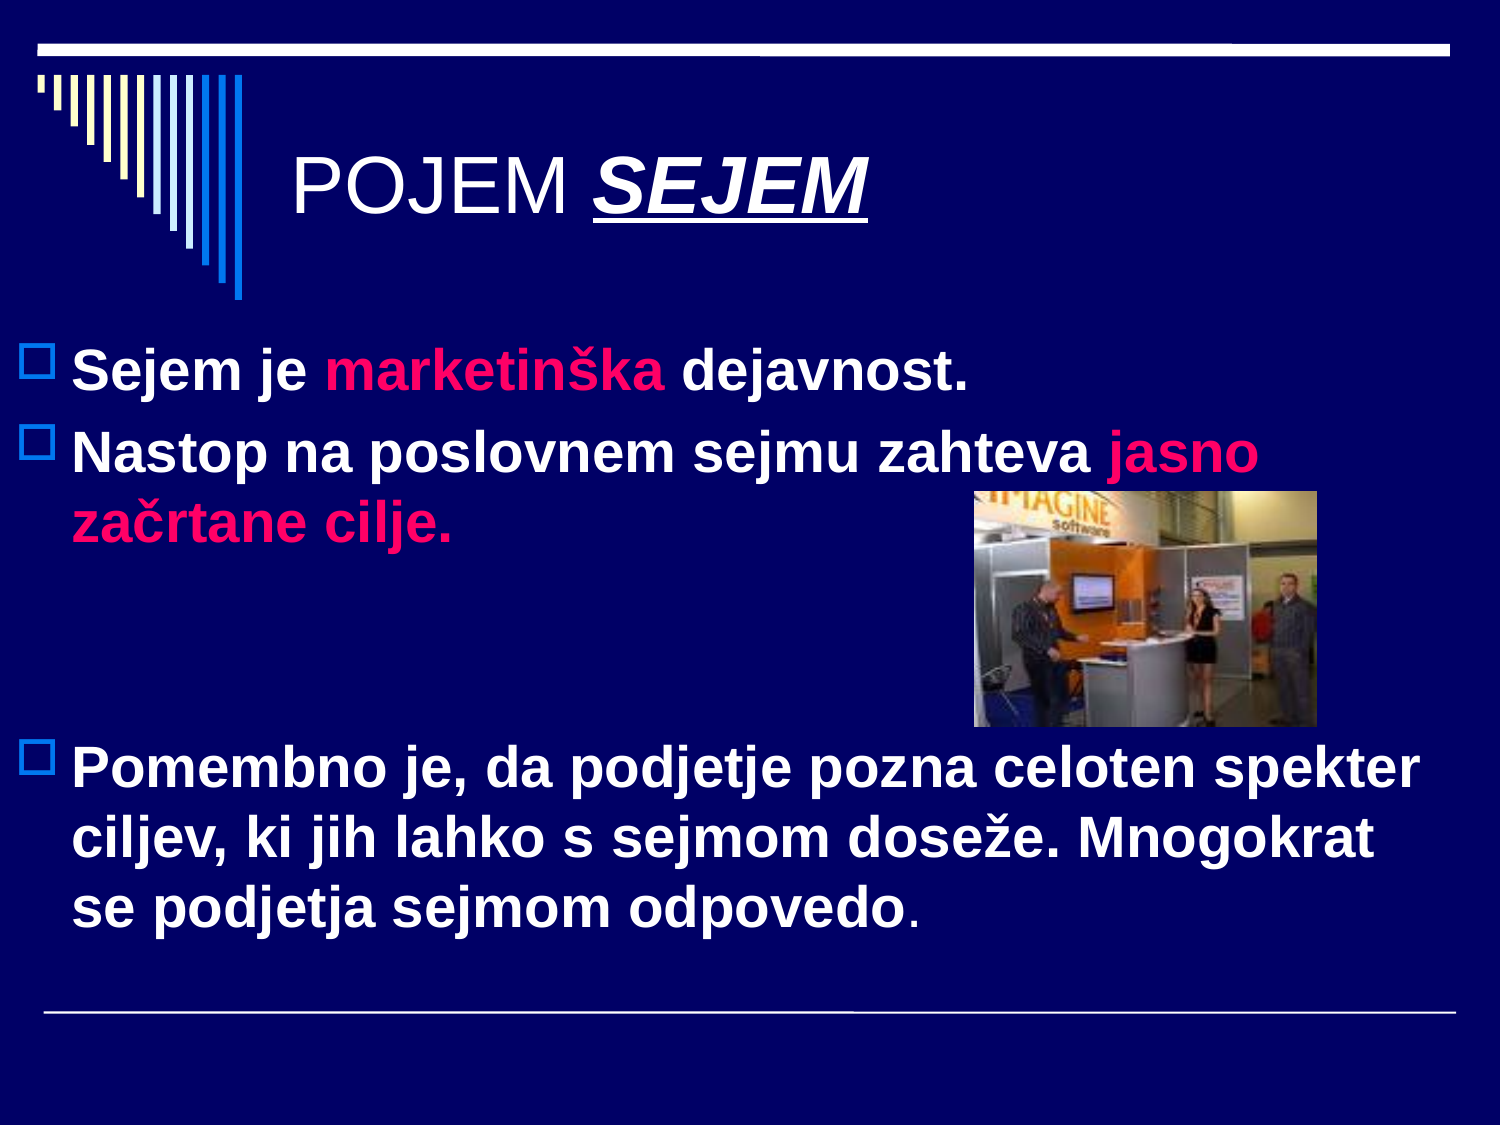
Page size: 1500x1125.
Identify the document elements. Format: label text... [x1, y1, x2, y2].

list Sejem je marketinška dejavnost. Nastop na poslovnem sejmu zahteva jasno začrtane cilje. Pomembno je, da podjetje pozna celoten spekter ciljev, ki jih lahko s sejmom doseže. Mnogokrat se podjetja sejmom odpovedo. [0, 324, 1471, 1000]
picture [974, 491, 1317, 728]
title POJEM SEJEM [275, 75, 1425, 288]
